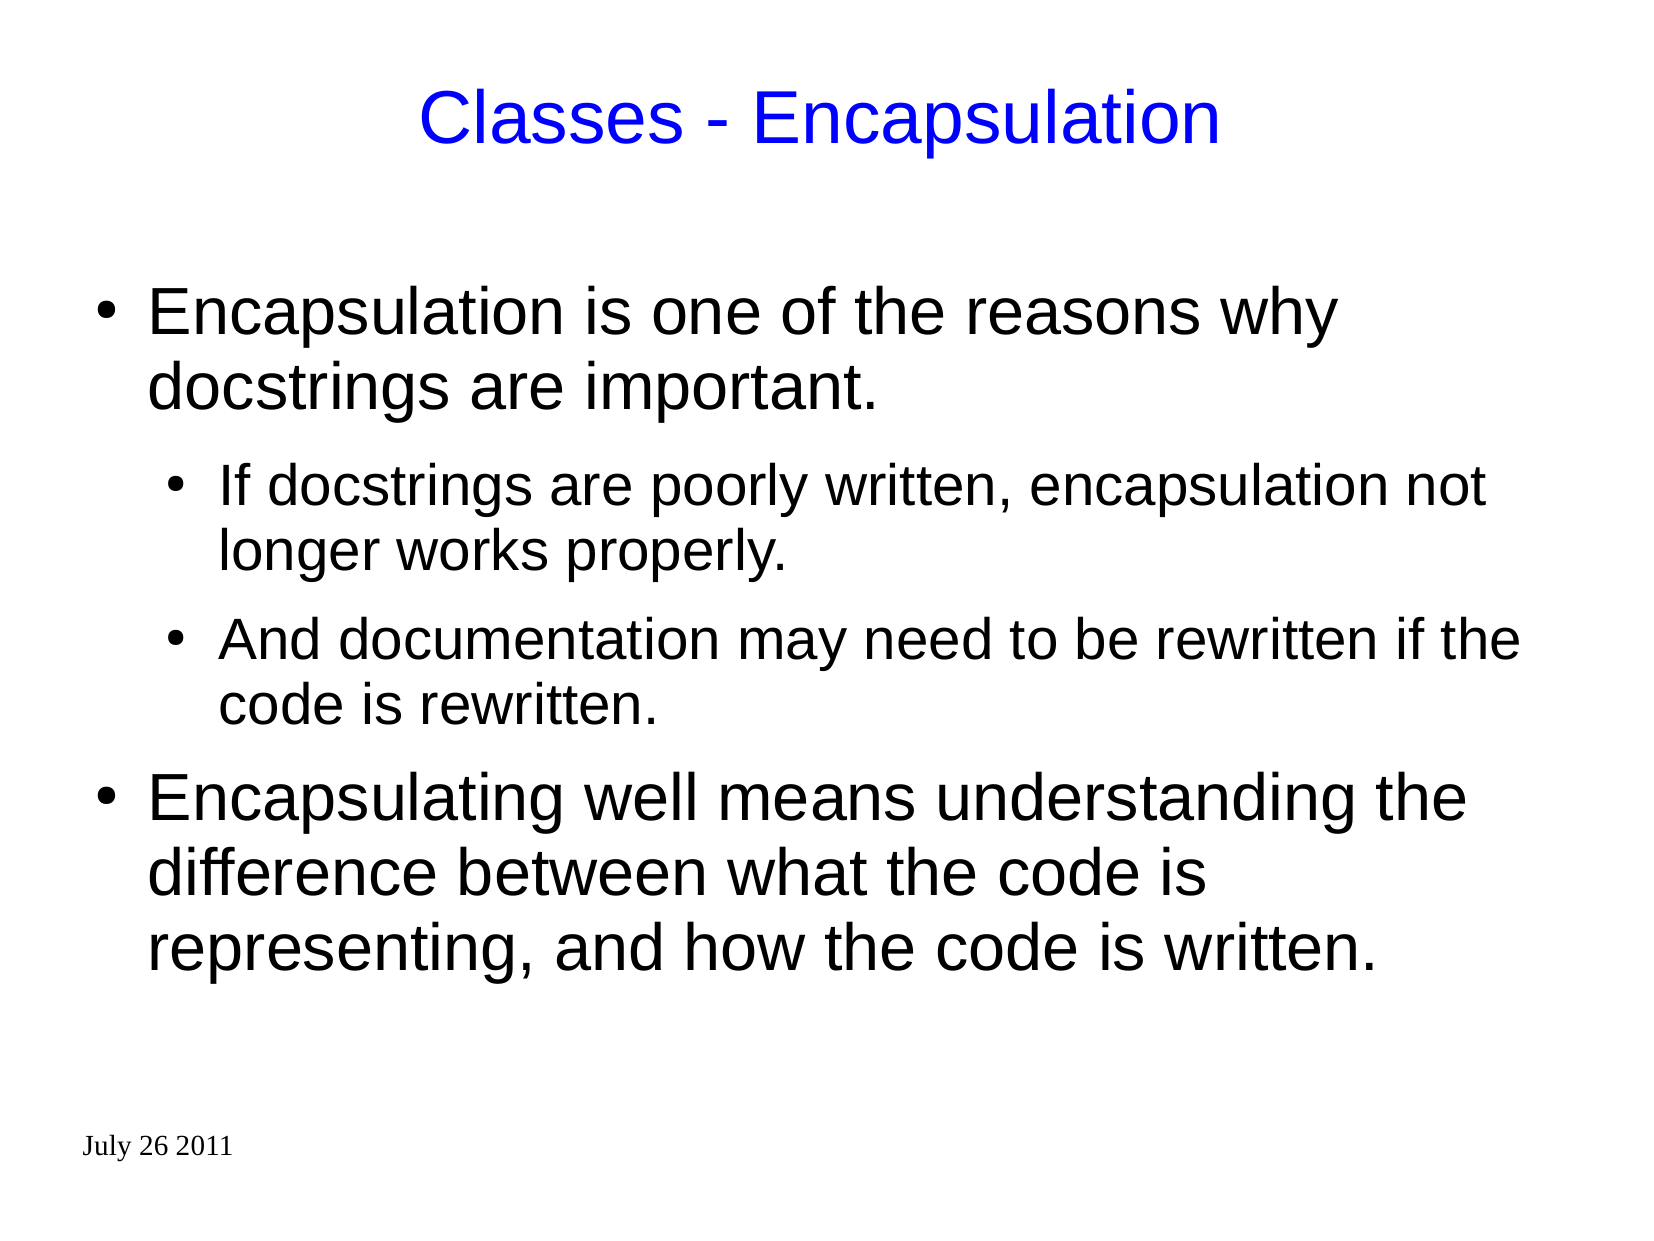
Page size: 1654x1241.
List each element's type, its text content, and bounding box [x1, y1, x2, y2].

list Encapsulation is one of the reasons why docstrings are important. If docstrings are poorly written, encapsulation not longer works properly. And documentation may need to be rewritten if the code is rewritten. Encapsulating well means understanding the difference between what the code is representing, and how the code is written. [76, 274, 1565, 1093]
title Classes - Encapsulation [76, 58, 1565, 178]
